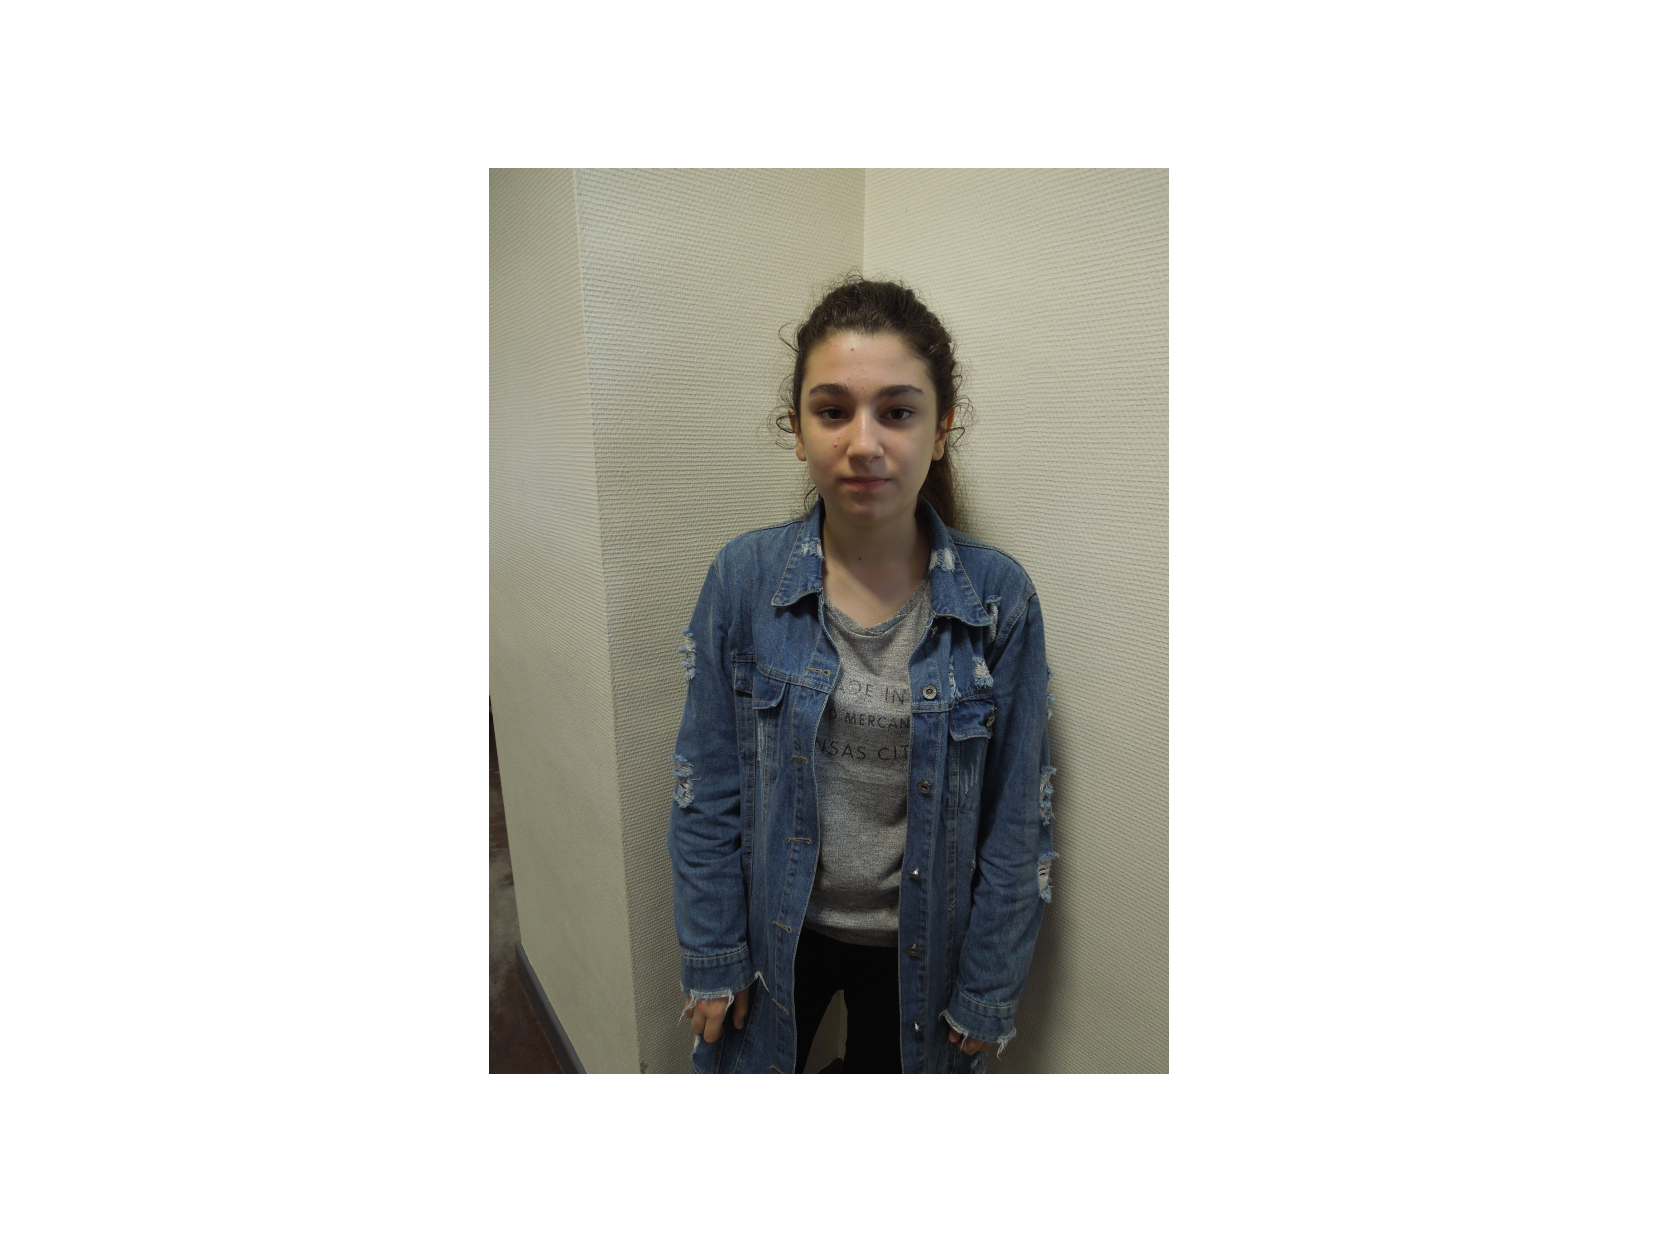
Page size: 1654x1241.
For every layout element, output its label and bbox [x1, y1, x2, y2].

picture [489, 168, 1169, 1075]
